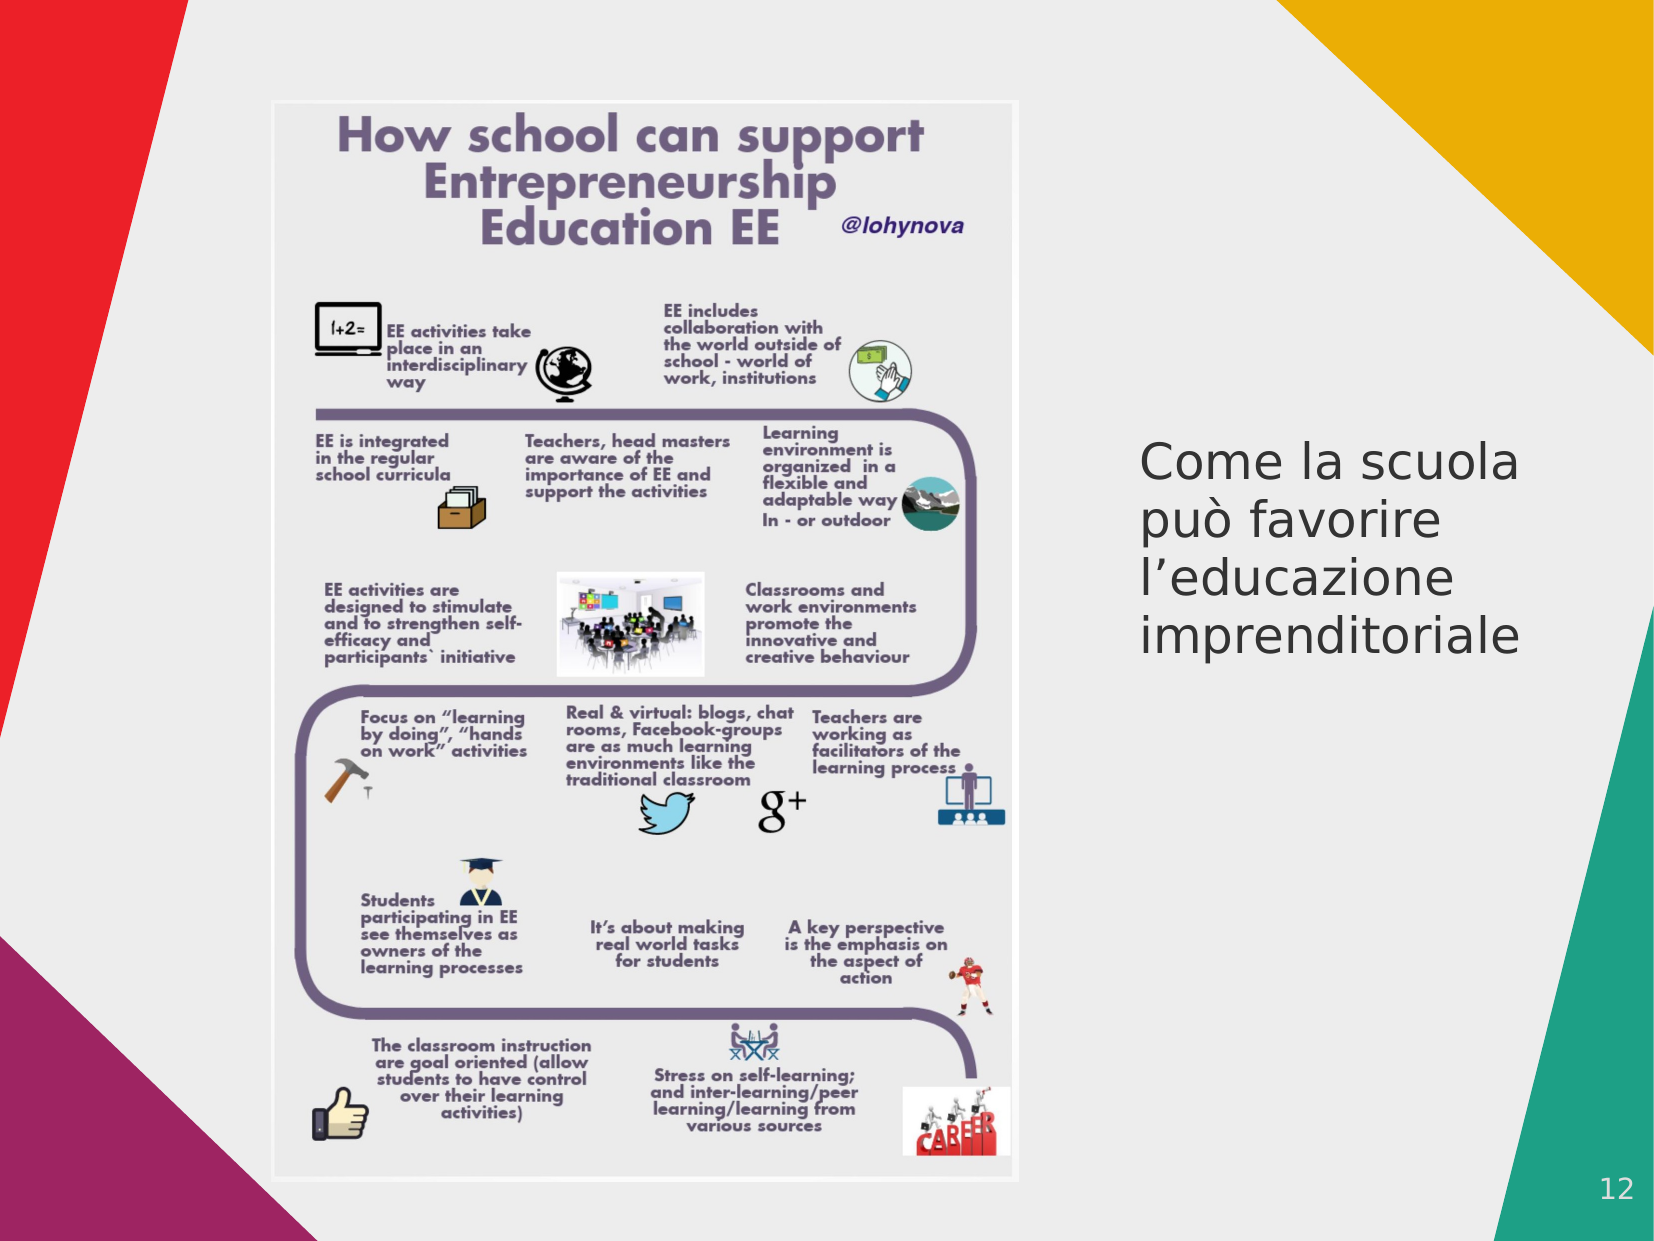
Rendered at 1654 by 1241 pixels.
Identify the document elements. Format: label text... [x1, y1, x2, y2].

picture [271, 100, 1019, 1182]
title Come la scuola può favorire l’educazione imprenditoriale [1139, 401, 1607, 697]
